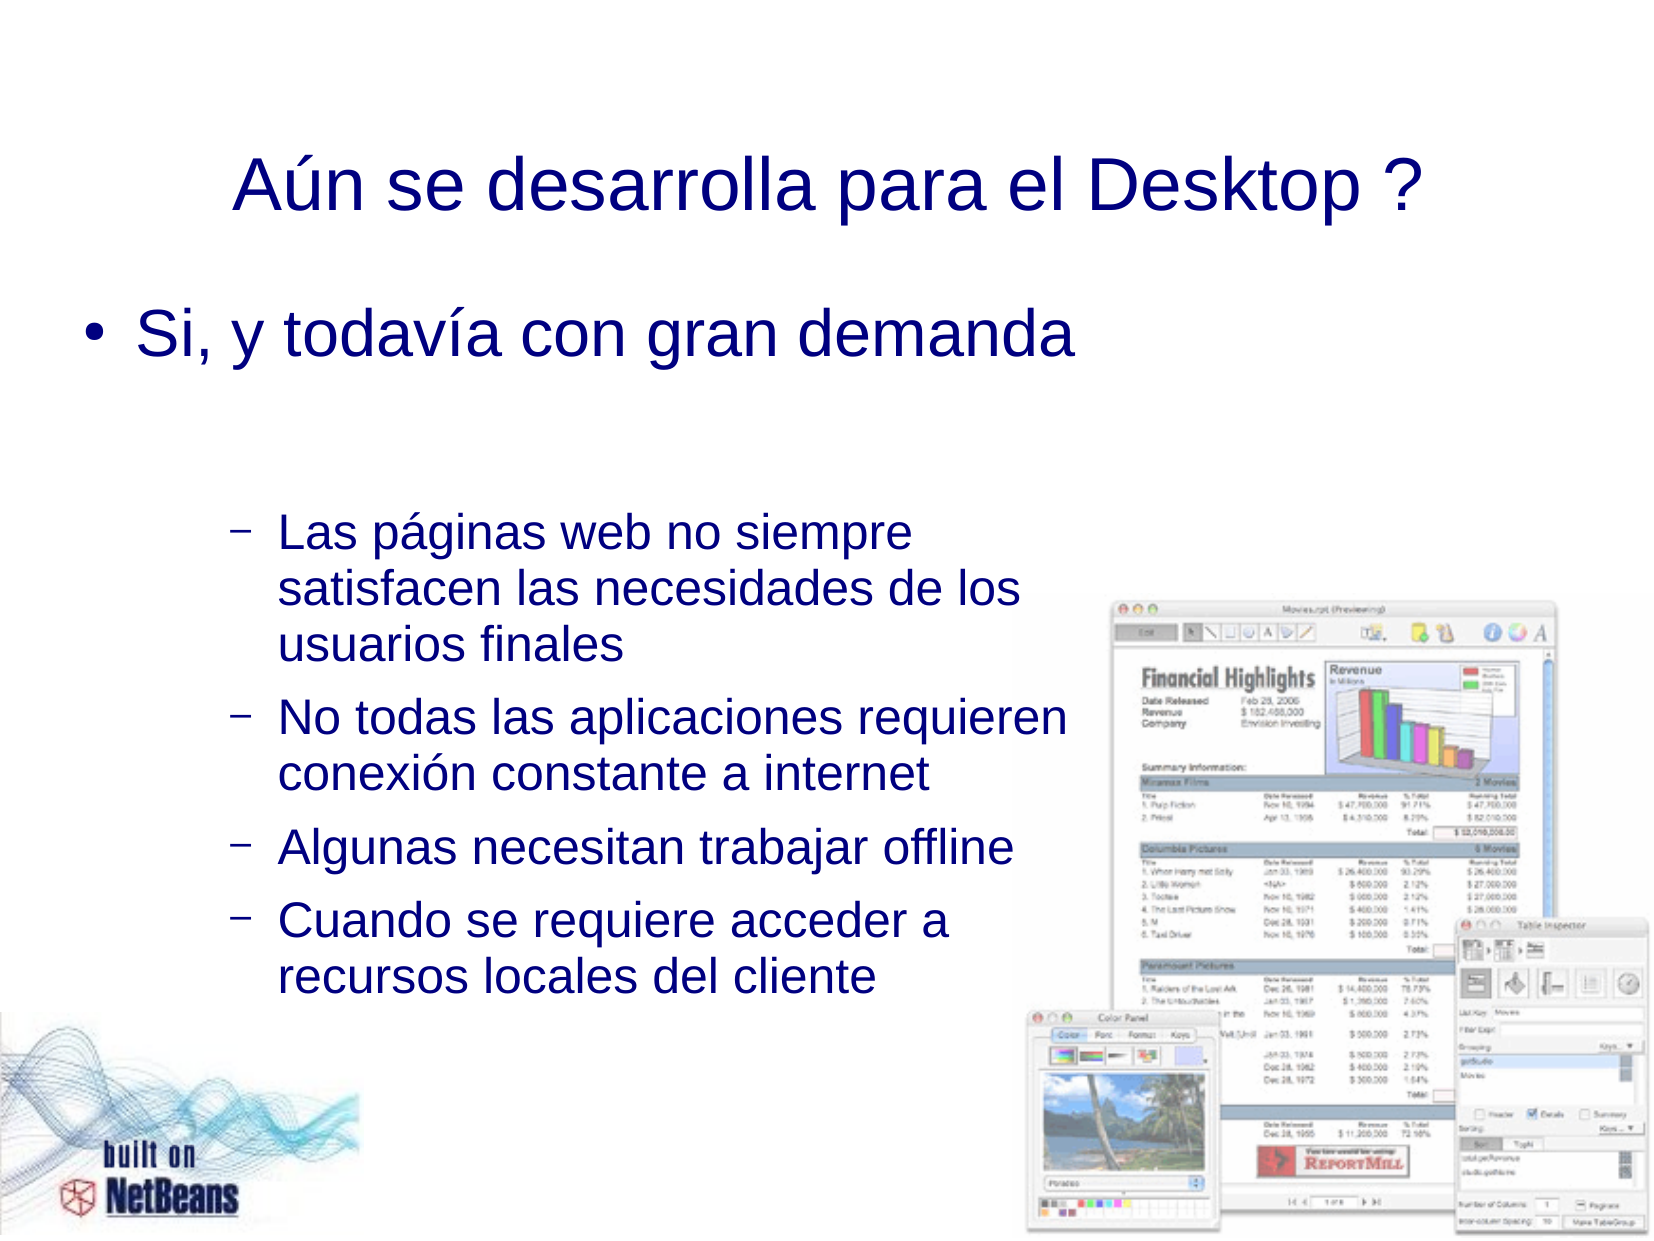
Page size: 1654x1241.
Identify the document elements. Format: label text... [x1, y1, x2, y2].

picture [1012, 593, 1654, 1238]
title Aún se desarrolla para el Desktop ? [82, 119, 1576, 250]
picture [0, 1012, 364, 1235]
list Si, y todavía con gran demanda Las páginas web no siempre satisfacen las necesidades de los usuarios finales No todas las aplicaciones requieren conexión constante a internet Algunas necesitan trabajar offline Cuando se requiere acceder a recursos locales del cliente [64, 296, 1108, 1100]
